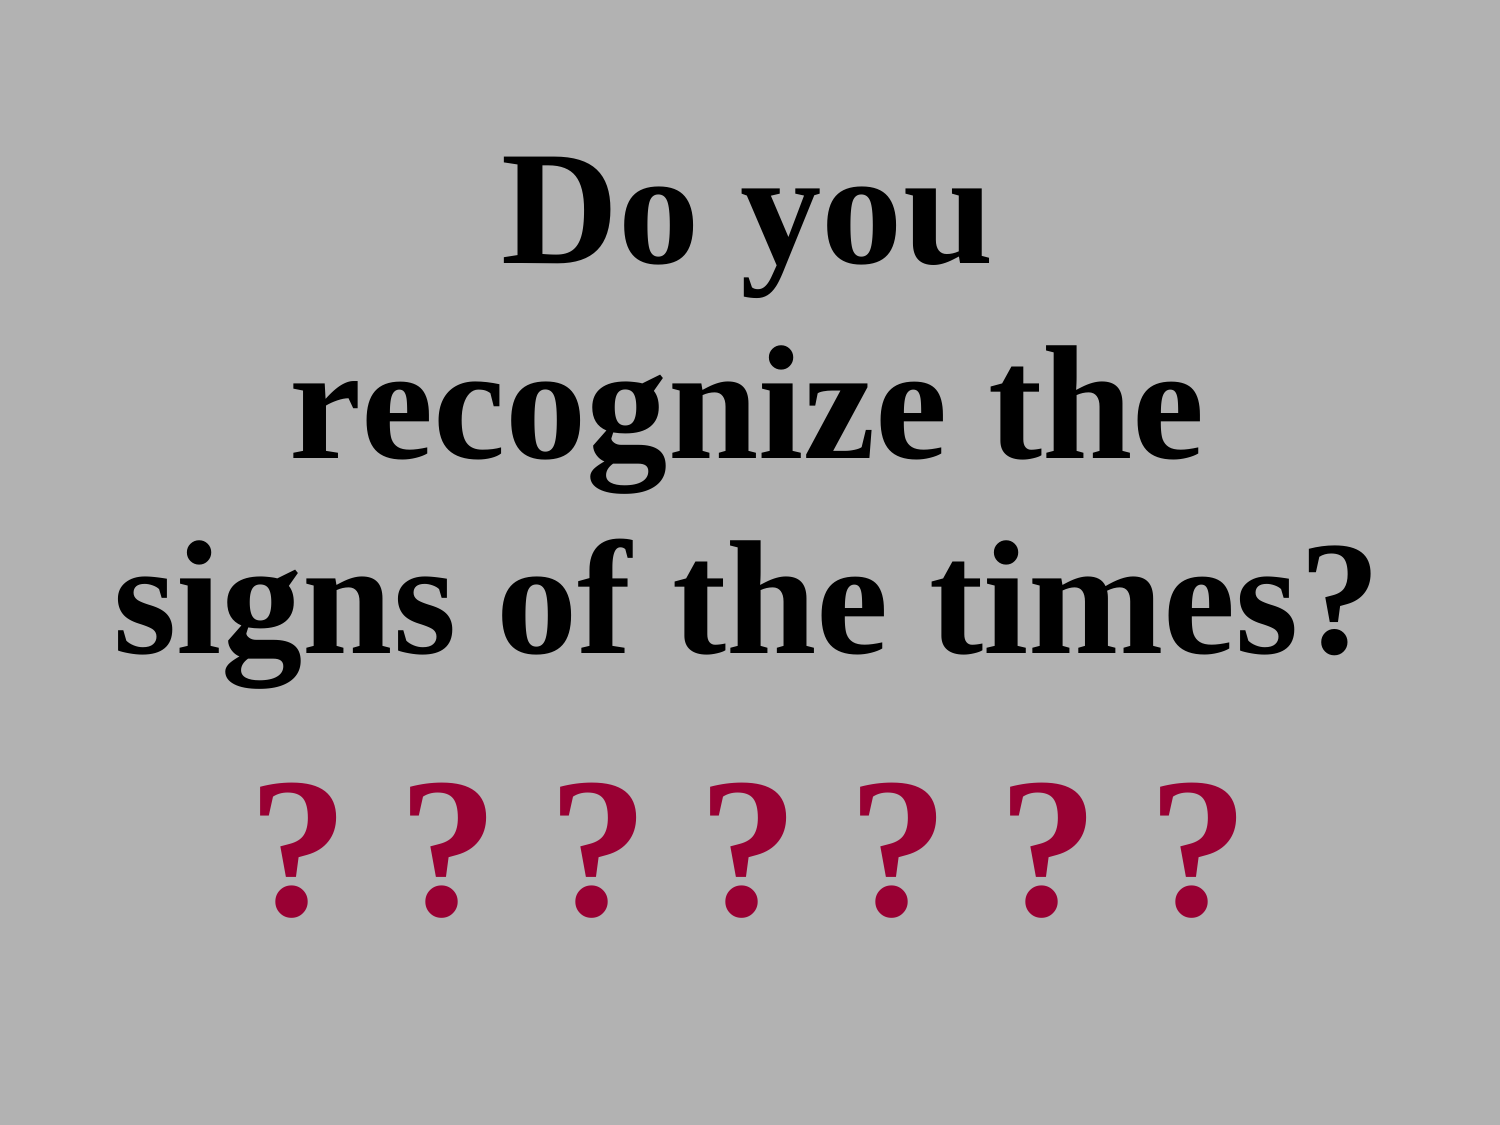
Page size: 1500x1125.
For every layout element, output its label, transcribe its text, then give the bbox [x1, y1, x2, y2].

text_box Do you recognize the signs of the times? [75, 93, 1421, 694]
text_box ? ? ? ? ? ? ? [223, 707, 1274, 964]
